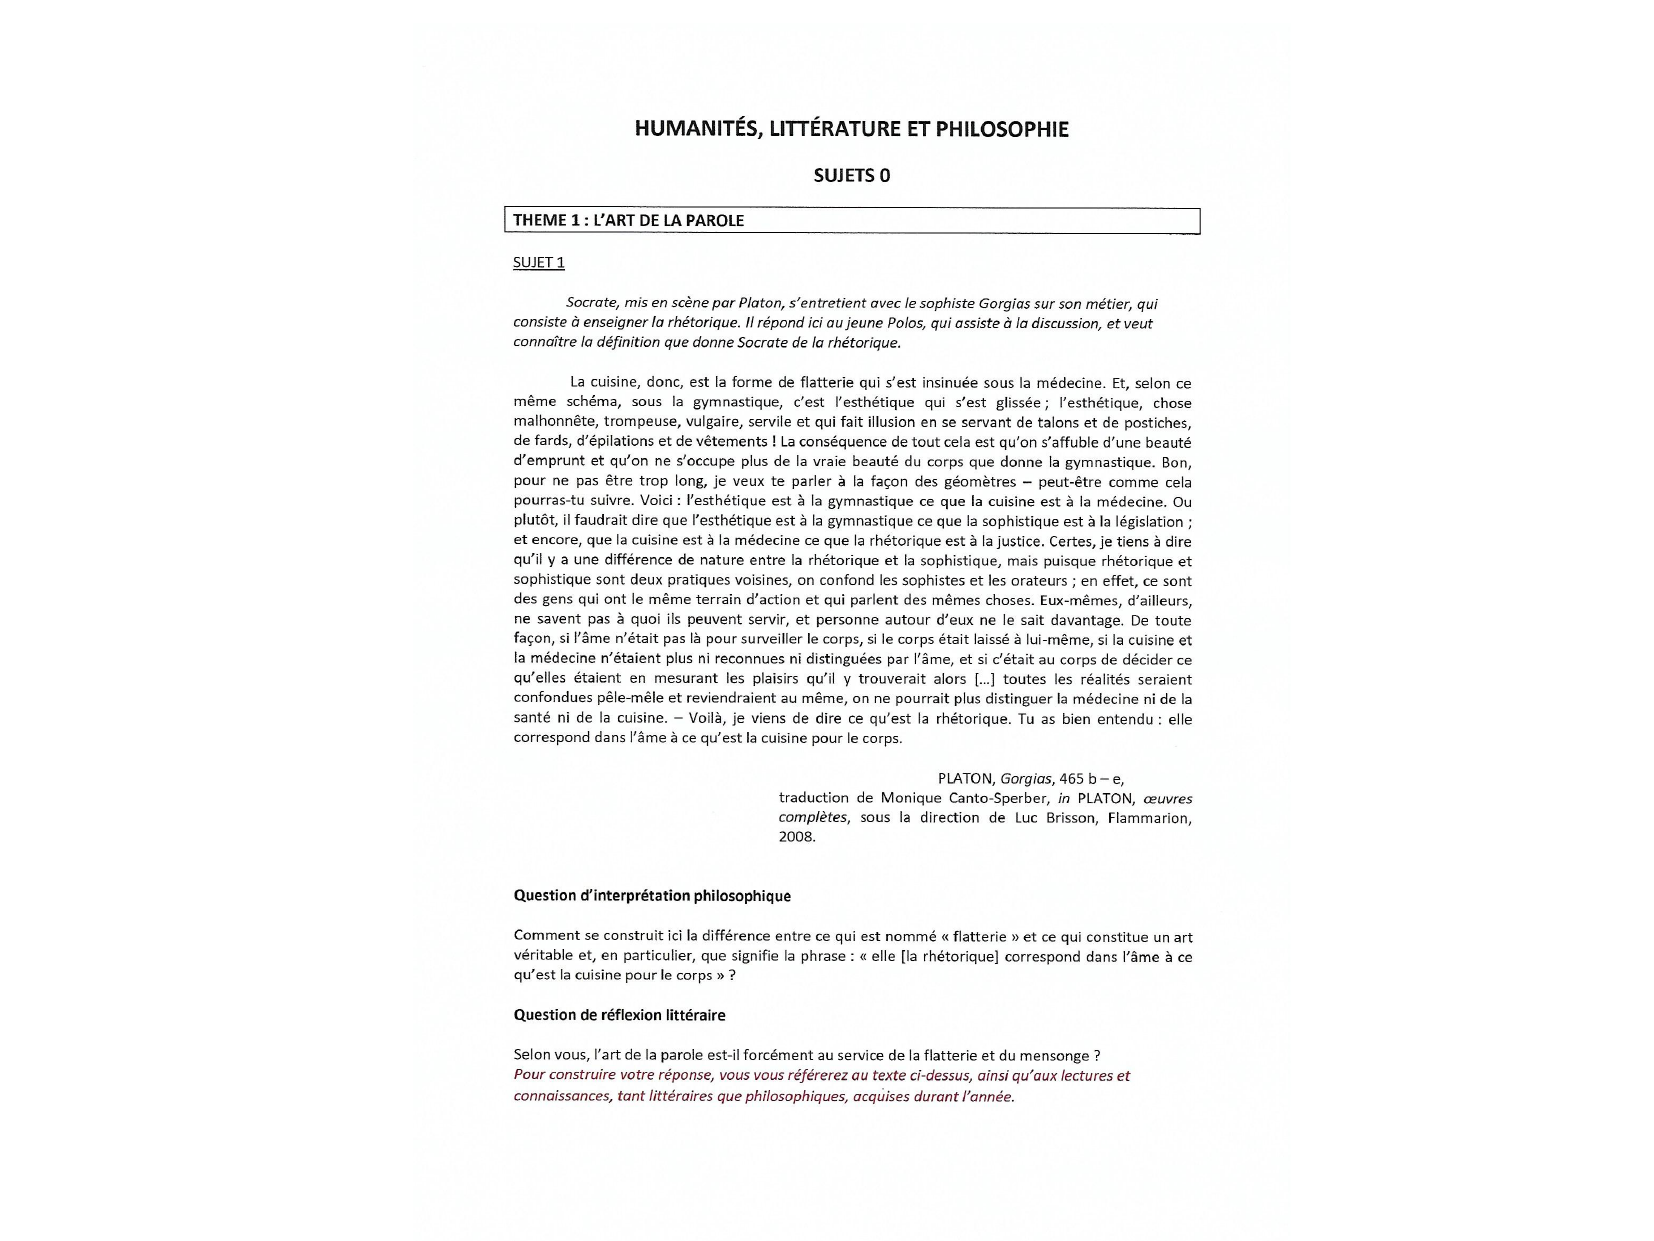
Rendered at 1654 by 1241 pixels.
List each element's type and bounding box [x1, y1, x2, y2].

picture [413, 23, 1291, 1241]
